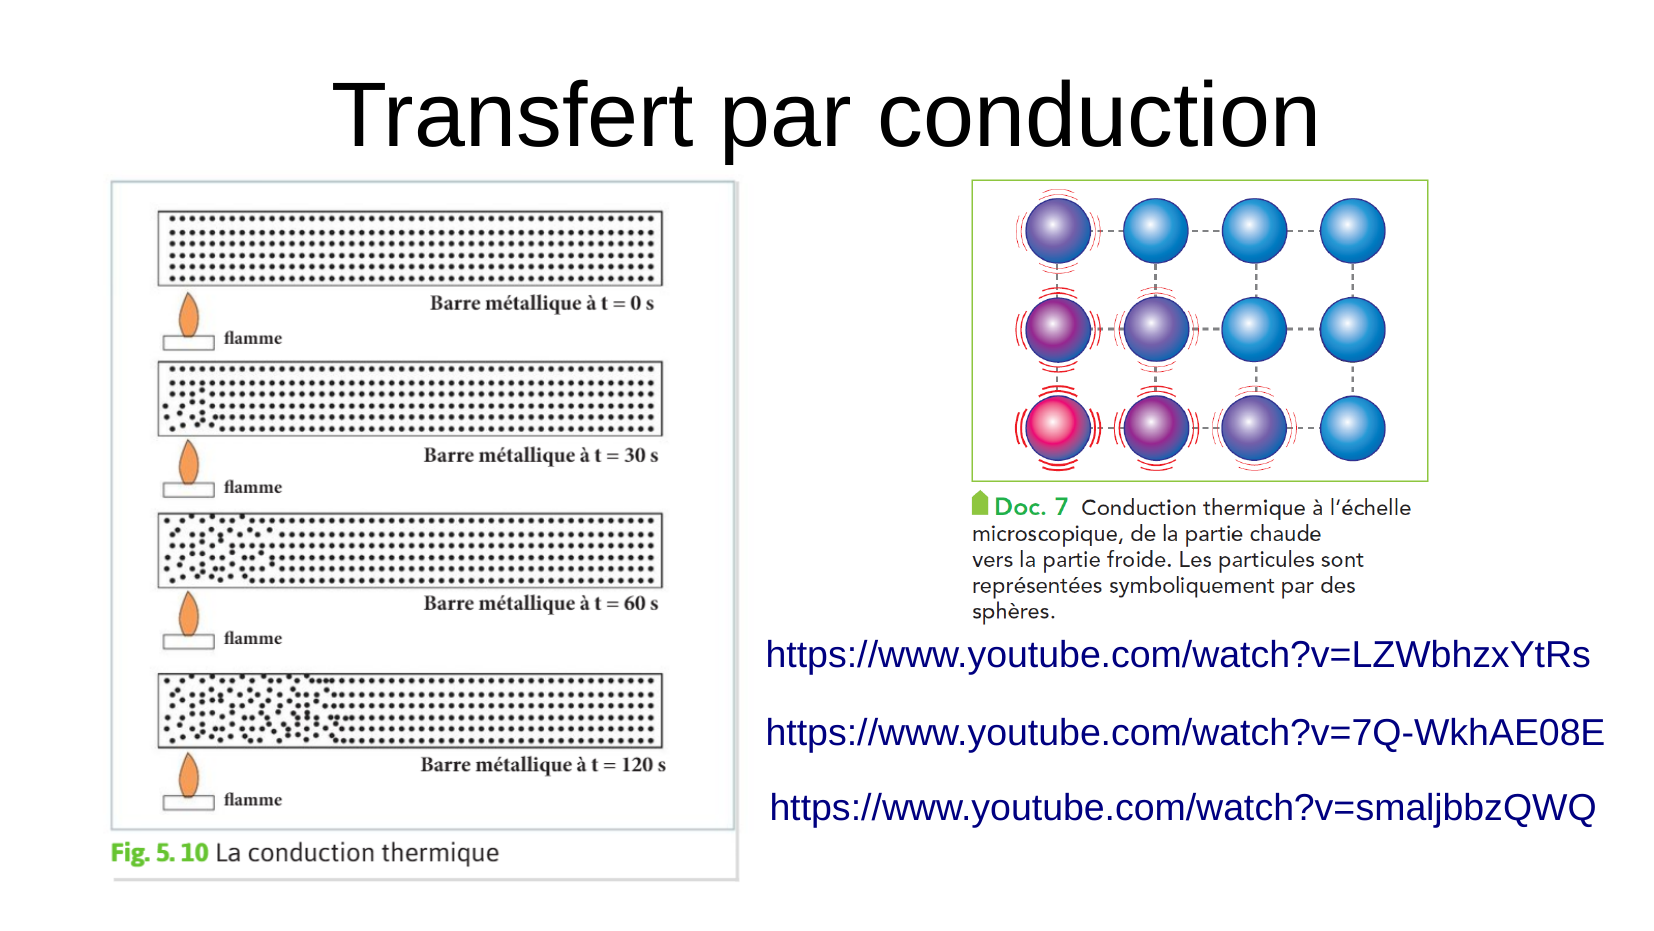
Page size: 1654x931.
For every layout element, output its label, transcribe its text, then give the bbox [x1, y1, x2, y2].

picture [944, 156, 1456, 625]
text_box https://www.youtube.com/watch?v=LZWbhzxYtRs [750, 625, 1607, 704]
picture [94, 170, 758, 910]
title Transfert par conduction [82, 37, 1571, 193]
text_box https://www.youtube.com/watch?v=smaljbbzQWQ [754, 779, 1613, 879]
text_box https://www.youtube.com/watch?v=7Q-WkhAE08E [750, 704, 1621, 804]
